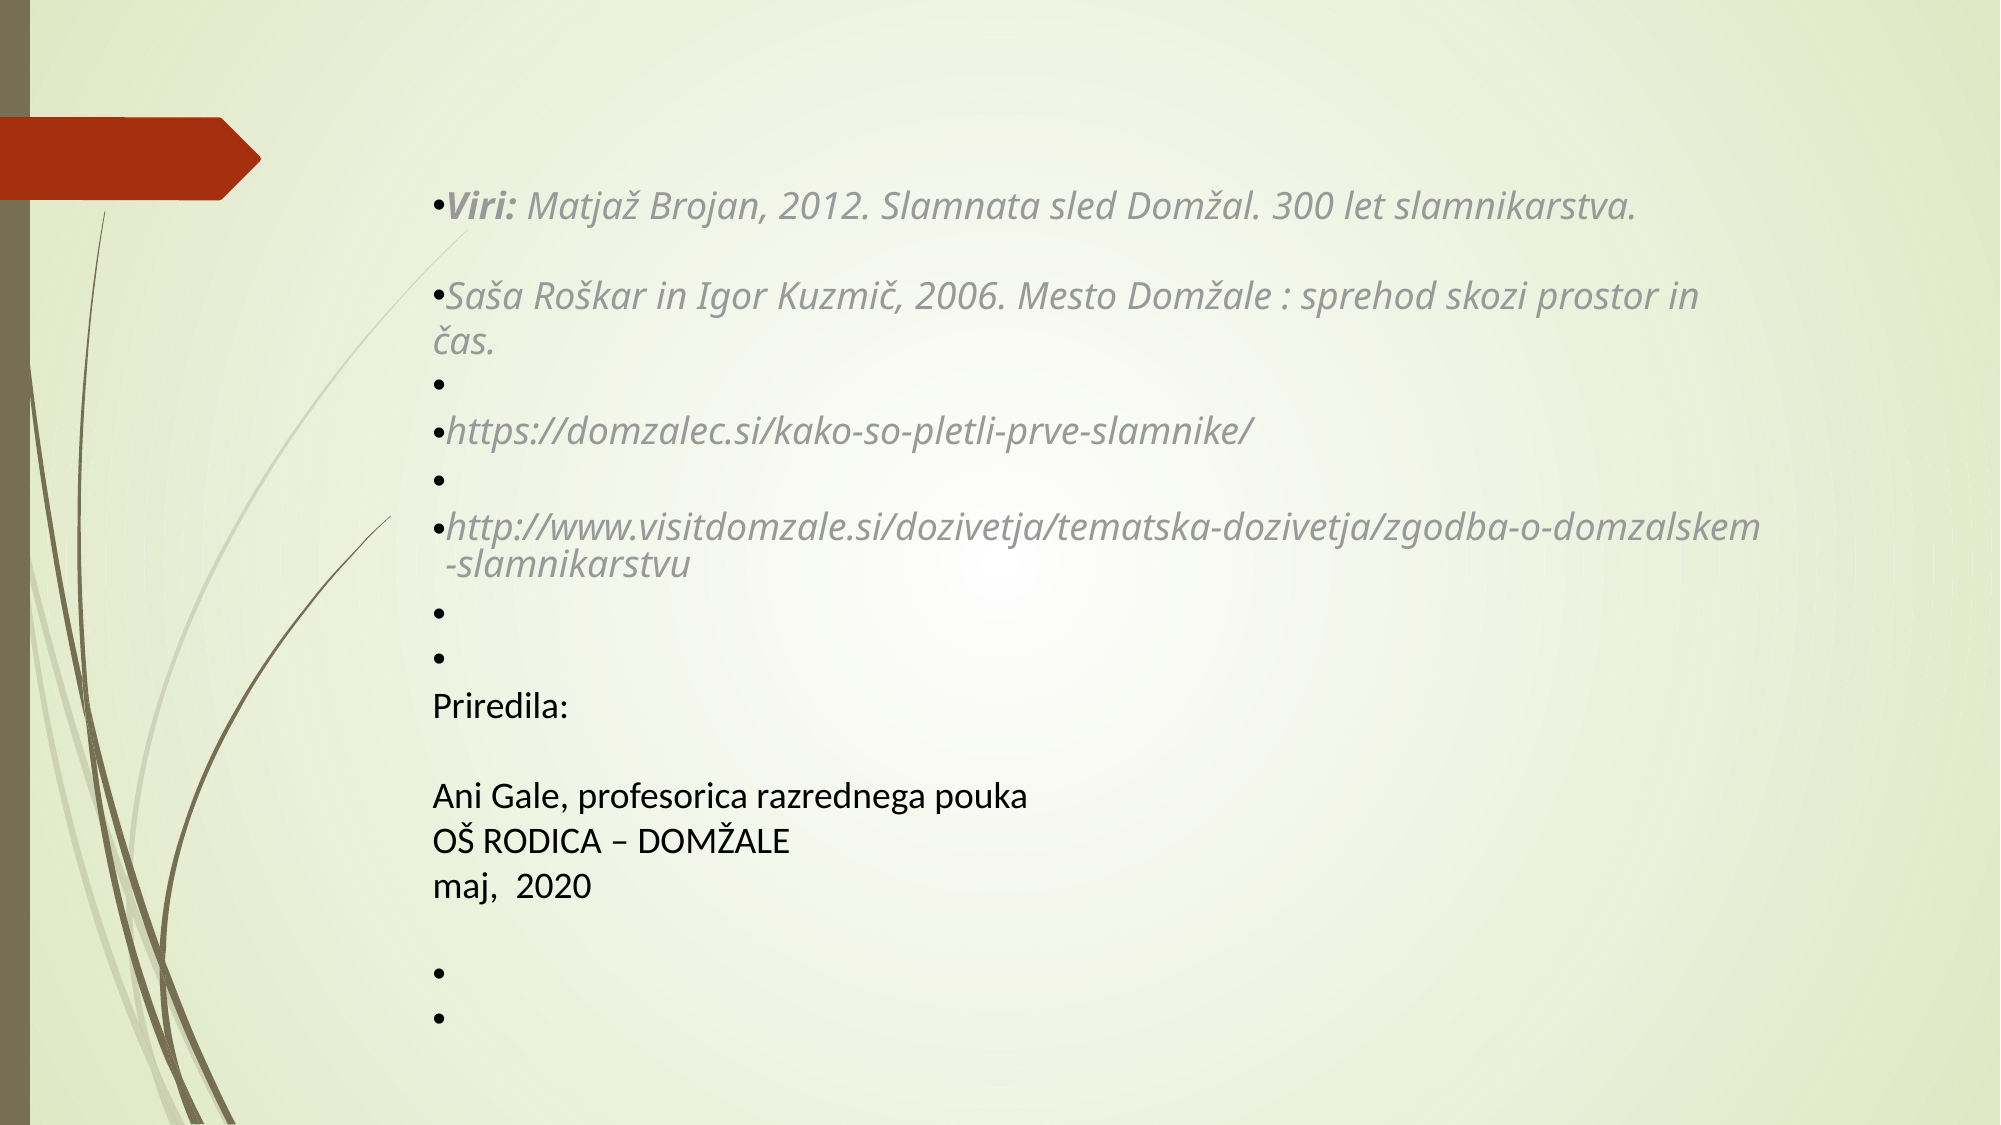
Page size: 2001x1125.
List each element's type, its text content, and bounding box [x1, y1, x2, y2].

text_box Viri: Matjaž Brojan, 2012. Slamnata sled Domžal. 300 let slamnikarstva. Saša Roškar in Igor Kuzmič, 2006. Mesto Domžale : sprehod skozi prostor in čas. https://domzalec.si/kako-so-pletli-prve-slamnike/ http://www.visitdomzale.si/dozivetja/tematska-dozivetja/zgodba-o-domzalskem-slamnikarstvu Priredila: Ani Gale, profesorica razrednega pouka OŠ RODICA – DOMŽALE maj, 2020 [418, 174, 1782, 1011]
